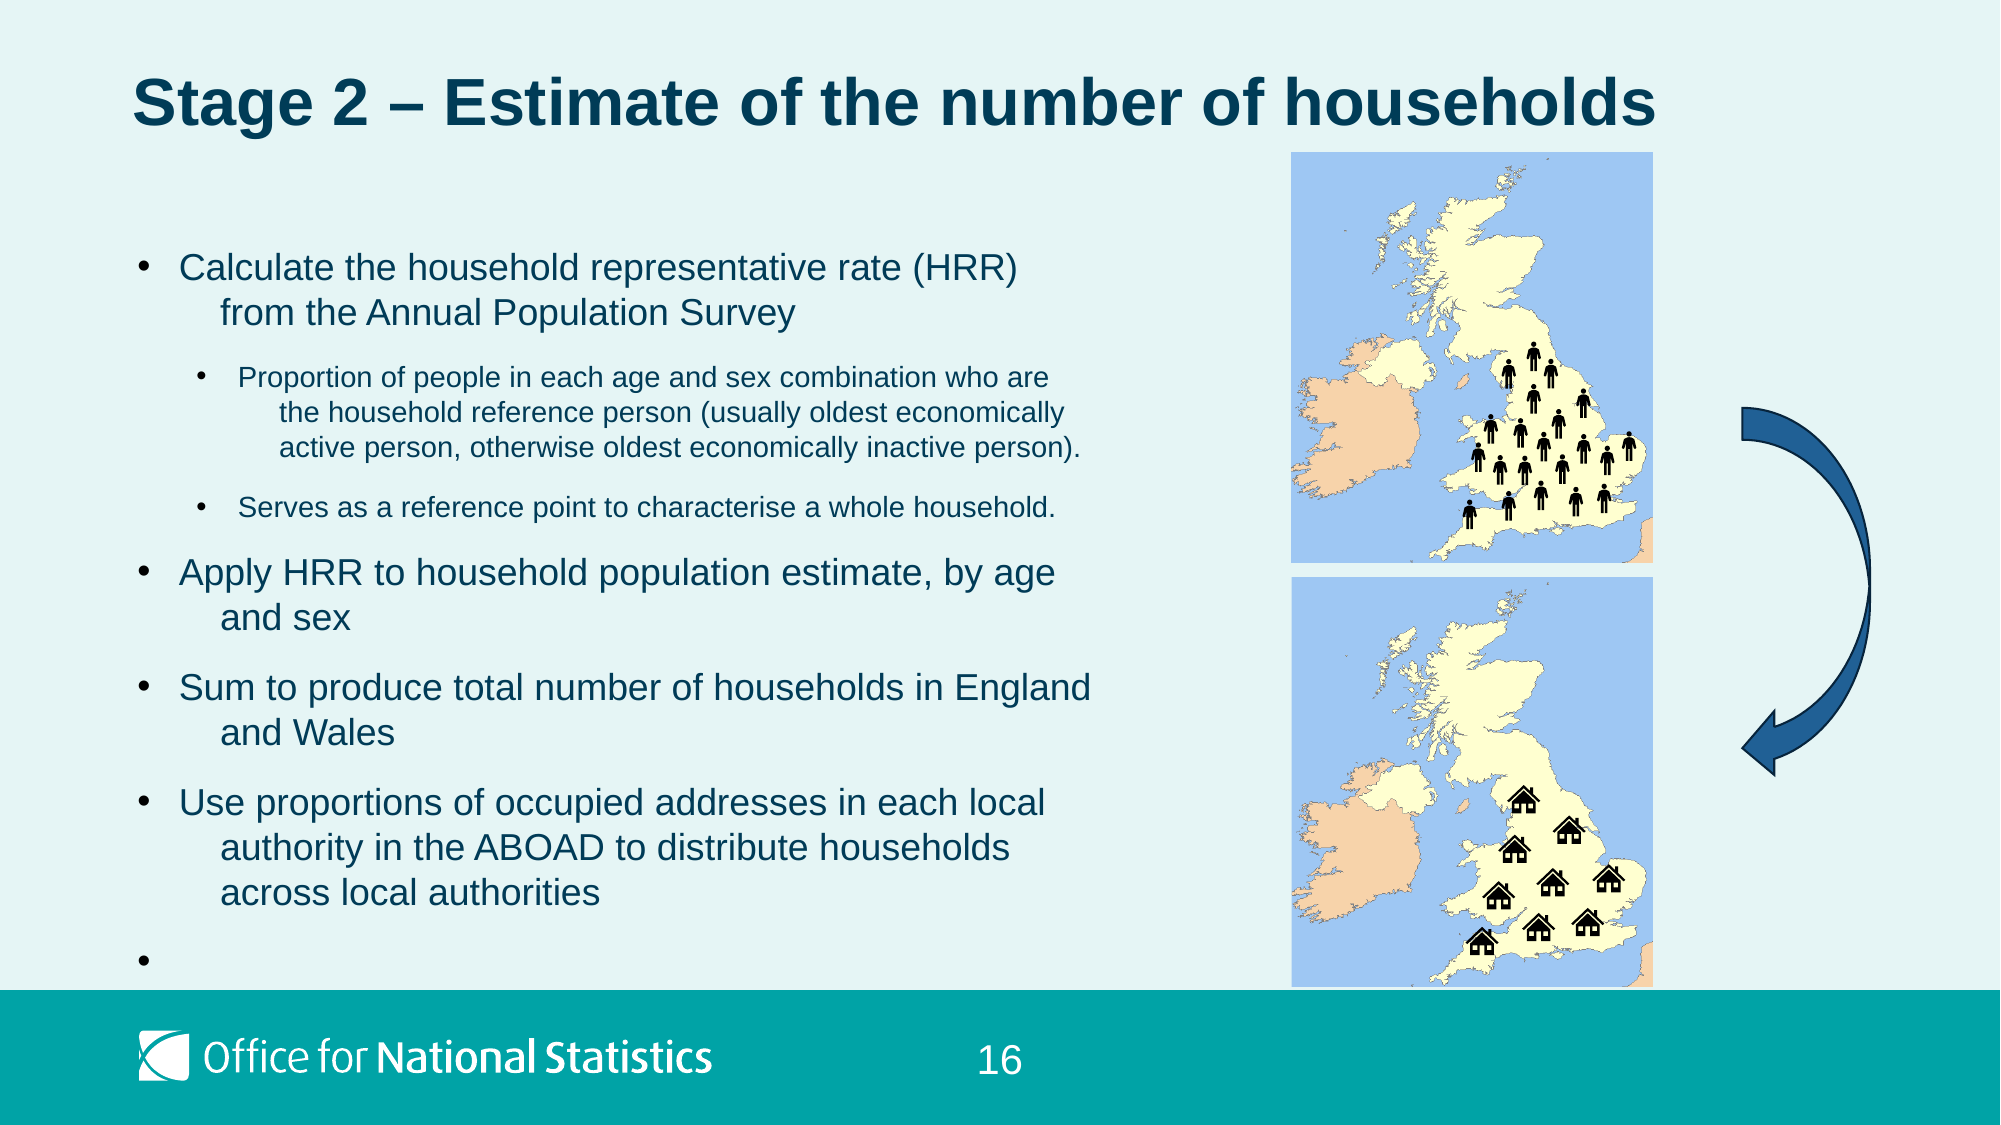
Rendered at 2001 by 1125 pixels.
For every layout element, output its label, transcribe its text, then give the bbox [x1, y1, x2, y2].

picture [1291, 577, 1654, 987]
text_box 16 [764, 1025, 1236, 1086]
picture [1291, 152, 1654, 563]
list Calculate the household representative rate (HRR) from the Annual Population Survey Proportion of people in each age and sex combination who are the household reference person (usually oldest economically active person, otherwise oldest economically inactive person). Serves as a reference point to characterise a whole household. Apply HRR to household population estimate, by age and sex Sum to produce total number of households in England and Wales Use proportions of occupied addresses in each local authority in the ABOAD to distribute households across local authorities [137, 243, 1098, 991]
text_box [1742, 407, 1871, 775]
title Stage 2 – Estimate of the number of households [132, 65, 1858, 142]
